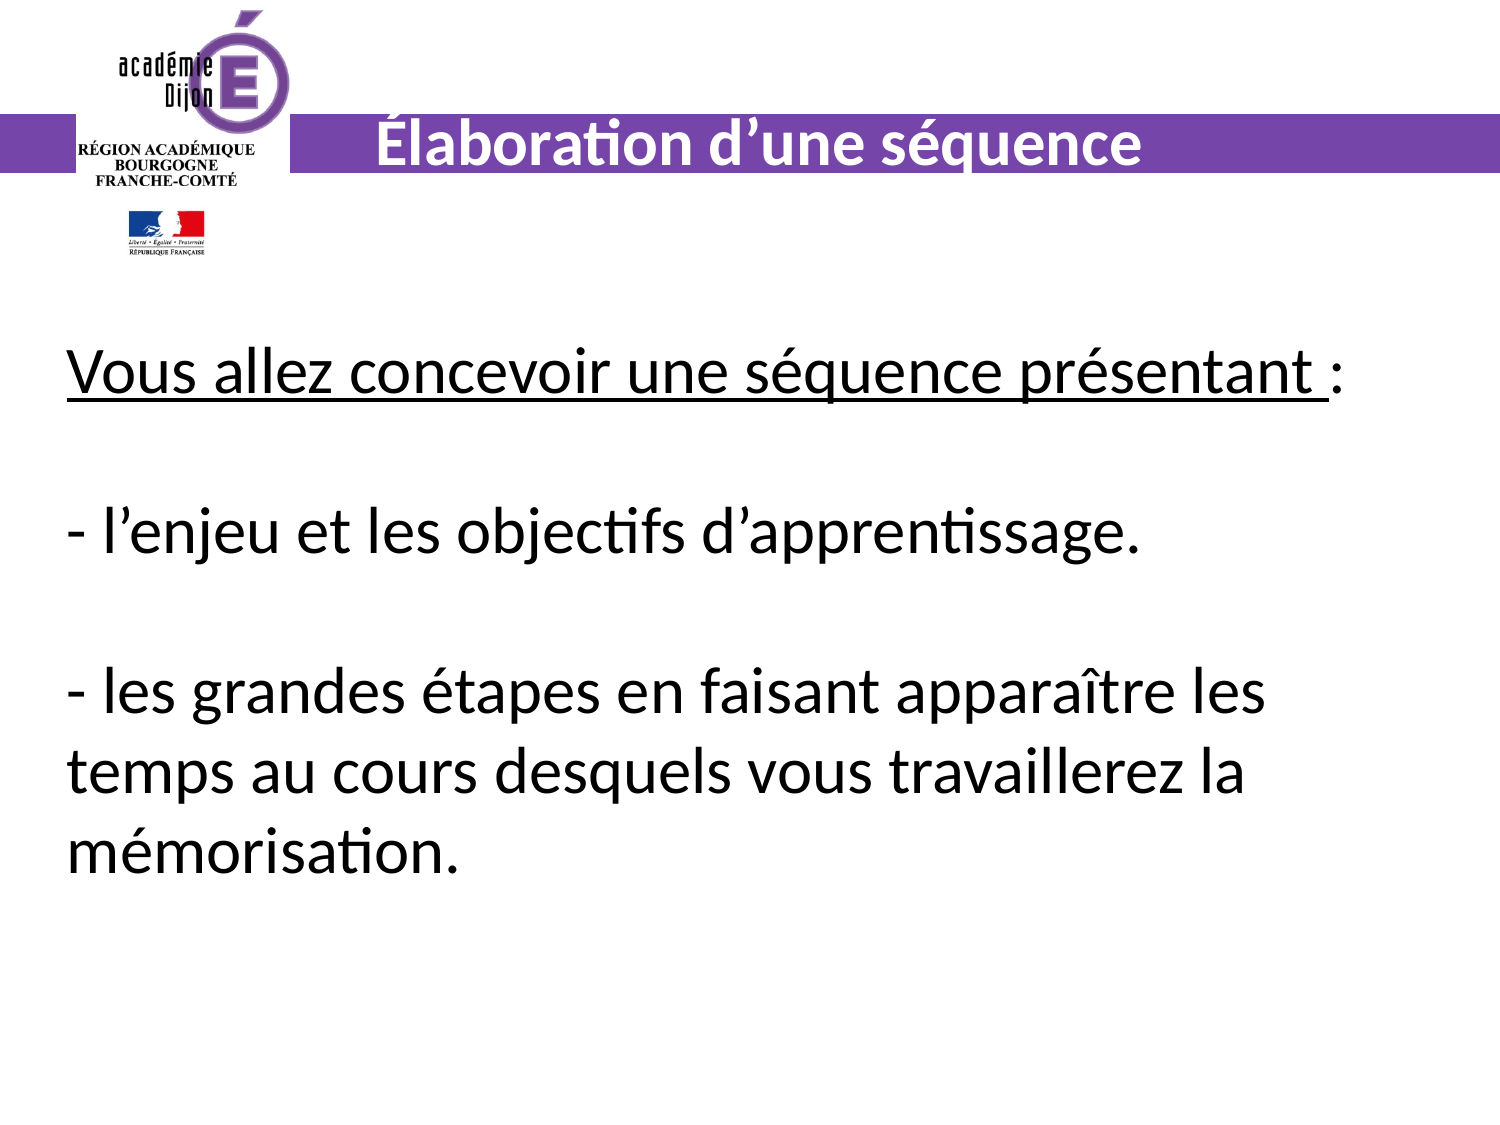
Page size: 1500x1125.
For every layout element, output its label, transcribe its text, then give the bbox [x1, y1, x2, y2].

title Élaboration d’une séquence [360, 45, 1426, 233]
text_box Vous allez concevoir une séquence présentant : - l’enjeu et les objectifs d’apprentissage. - les grandes étapes en faisant apparaître les temps au cours desquels vous travaillerez la mémorisation. [51, 319, 1459, 946]
